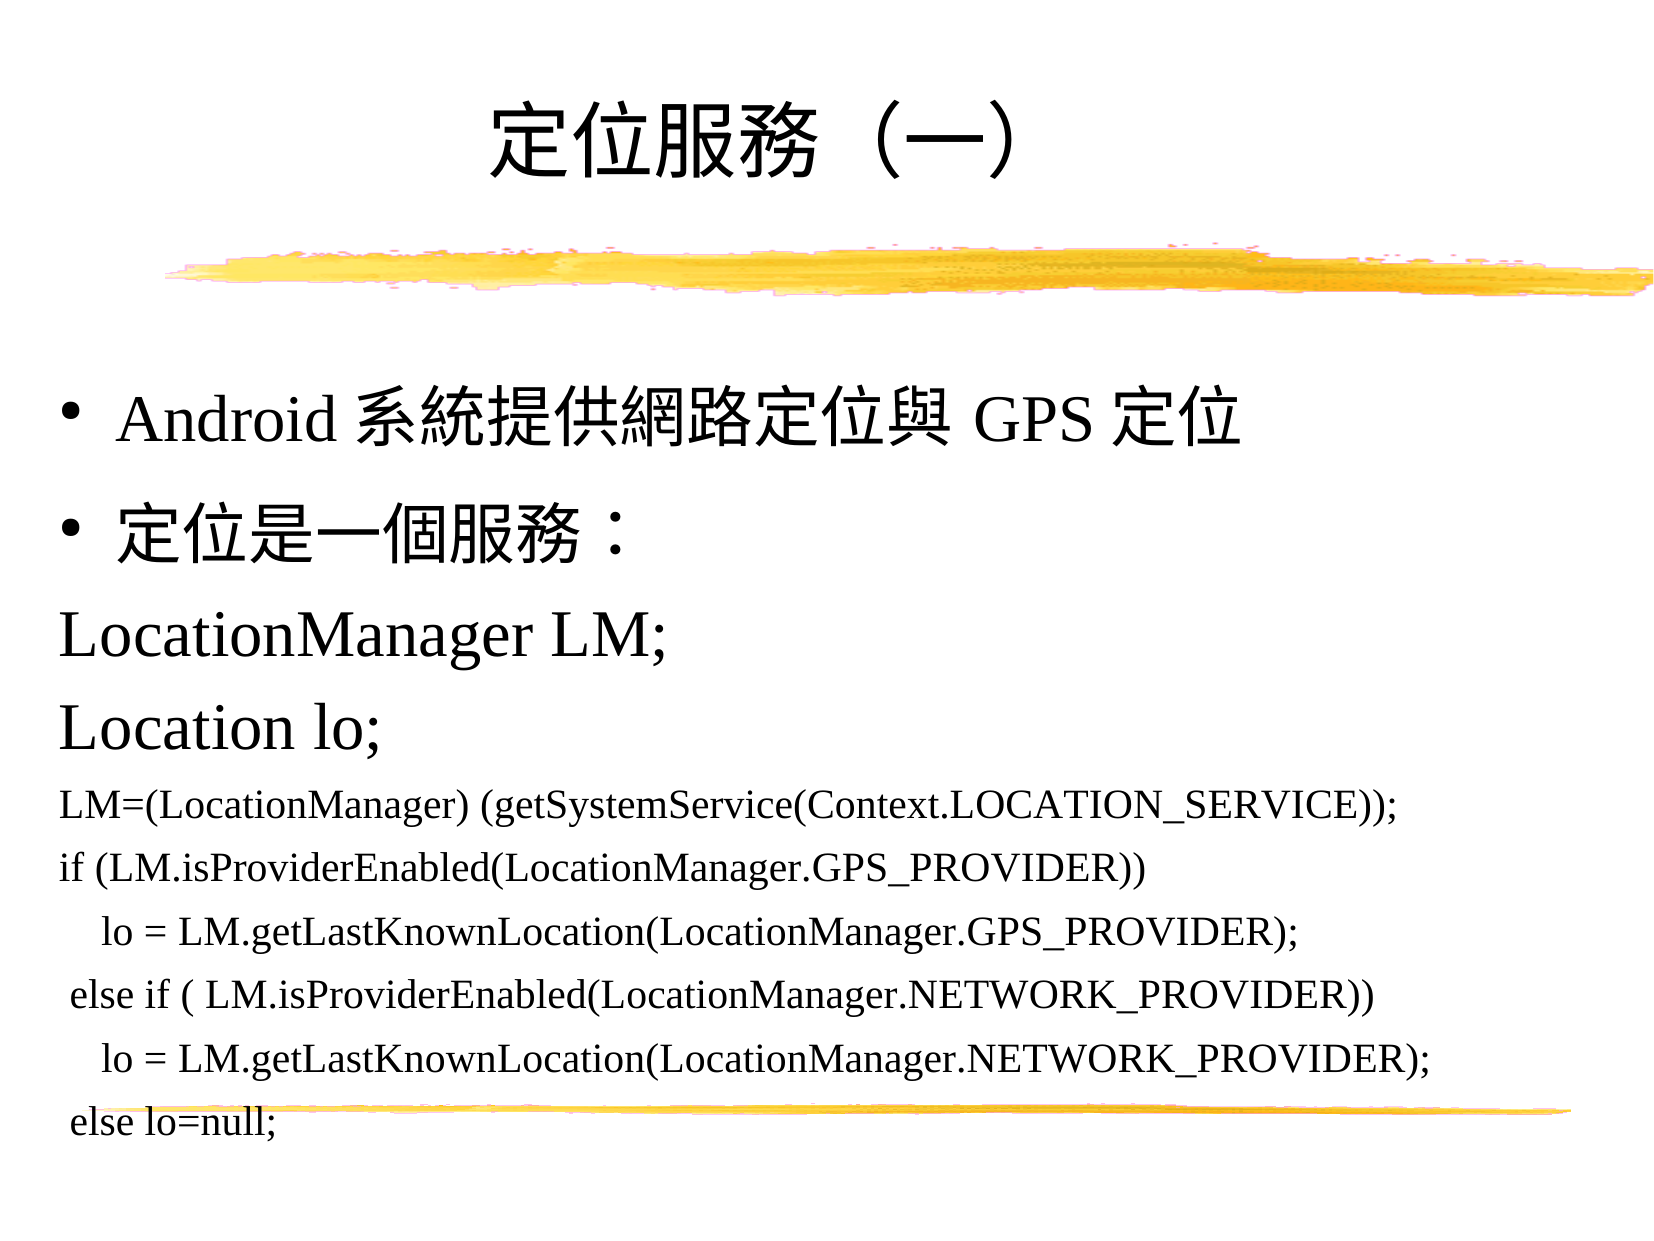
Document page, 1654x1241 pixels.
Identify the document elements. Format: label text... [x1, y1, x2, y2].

title 定位服務（一） [76, 28, 1482, 235]
picture [165, 237, 1654, 308]
list Android系統提供網路定位與GPS定位 定位是一個服務： LocationManager LM; Location lo; LM=(LocationManager) (getSystemService(Context.LOCATION_SERVICE)); if (LM.isProviderEnabled(LocationManager.GPS_PROVIDER)) lo = LM.getLastKnownLocation(LocationManager.GPS_PROVIDER); else if ( LM.isProviderEnabled(LocationManager.NETWORK_PROVIDER)) lo = LM.getLastKnownLocation(LocationManager.NETWORK_PROVIDER); else lo=null; [58, 358, 1603, 1144]
